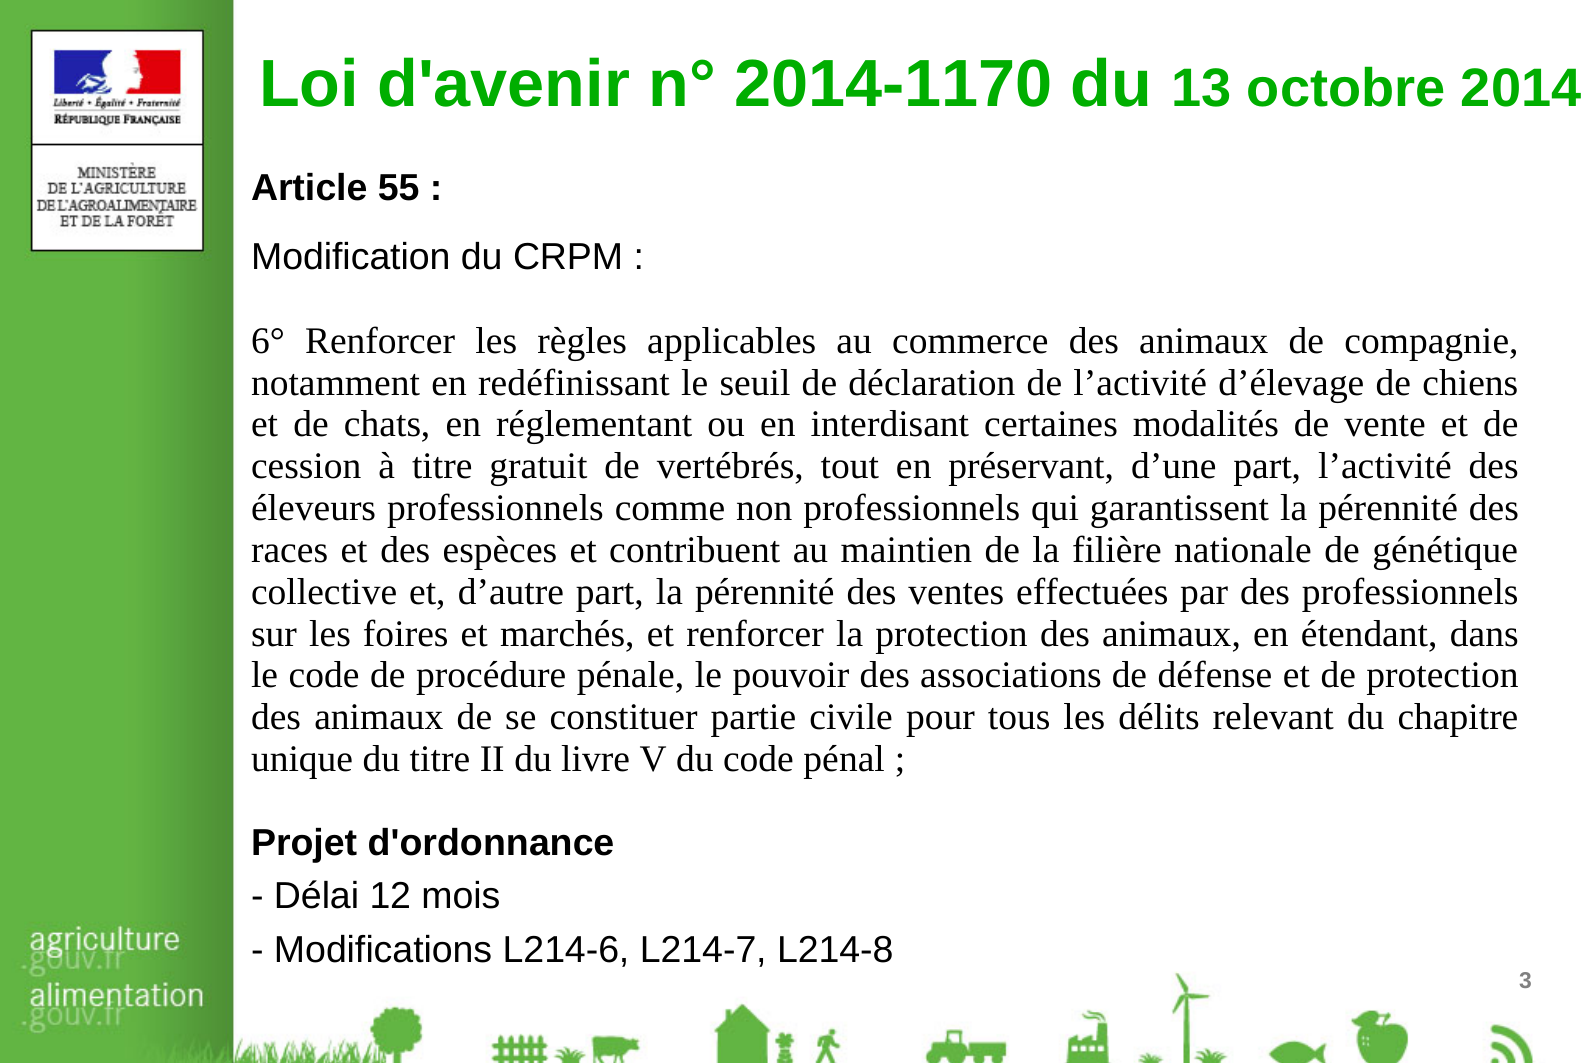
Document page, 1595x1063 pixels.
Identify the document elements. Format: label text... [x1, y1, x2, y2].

text_box Article 55 : Modification du CRPM : 6° Renforcer les règles applicables au commerce des animaux de compagnie, notamment en redéfinissant le seuil de déclaration de l’activité d’élevage de chiens et de chats, en réglementant ou en interdisant certaines modalités de vente et de cession à titre gratuit de vertébrés, tout en préservant, d’une part, l’activité des éleveurs professionnels comme non professionnels qui garantissent la pérennité des races et des espèces et contribuent au maintien de la filière nationale de génétique collective et, d’autre part, la pérennité des ventes effectuées par des professionnels sur les foires et marchés, et renforcer la protection des animaux, en étendant, dans le code de procédure pénale, le pouvoir des associations de défense et de protection des animaux de se constituer partie civile pour tous les délits relevant du chapitre unique du titre II du livre V du code pénal ; Projet d'ordonnance - Délai 12 mois - Modifications L214-6, L214-7, L214-8 [236, 147, 1536, 972]
title Loi d'avenir n° 2014-1170 du 13 octobre 2014 [235, 29, 1595, 207]
picture [0, 0, 1595, 1063]
